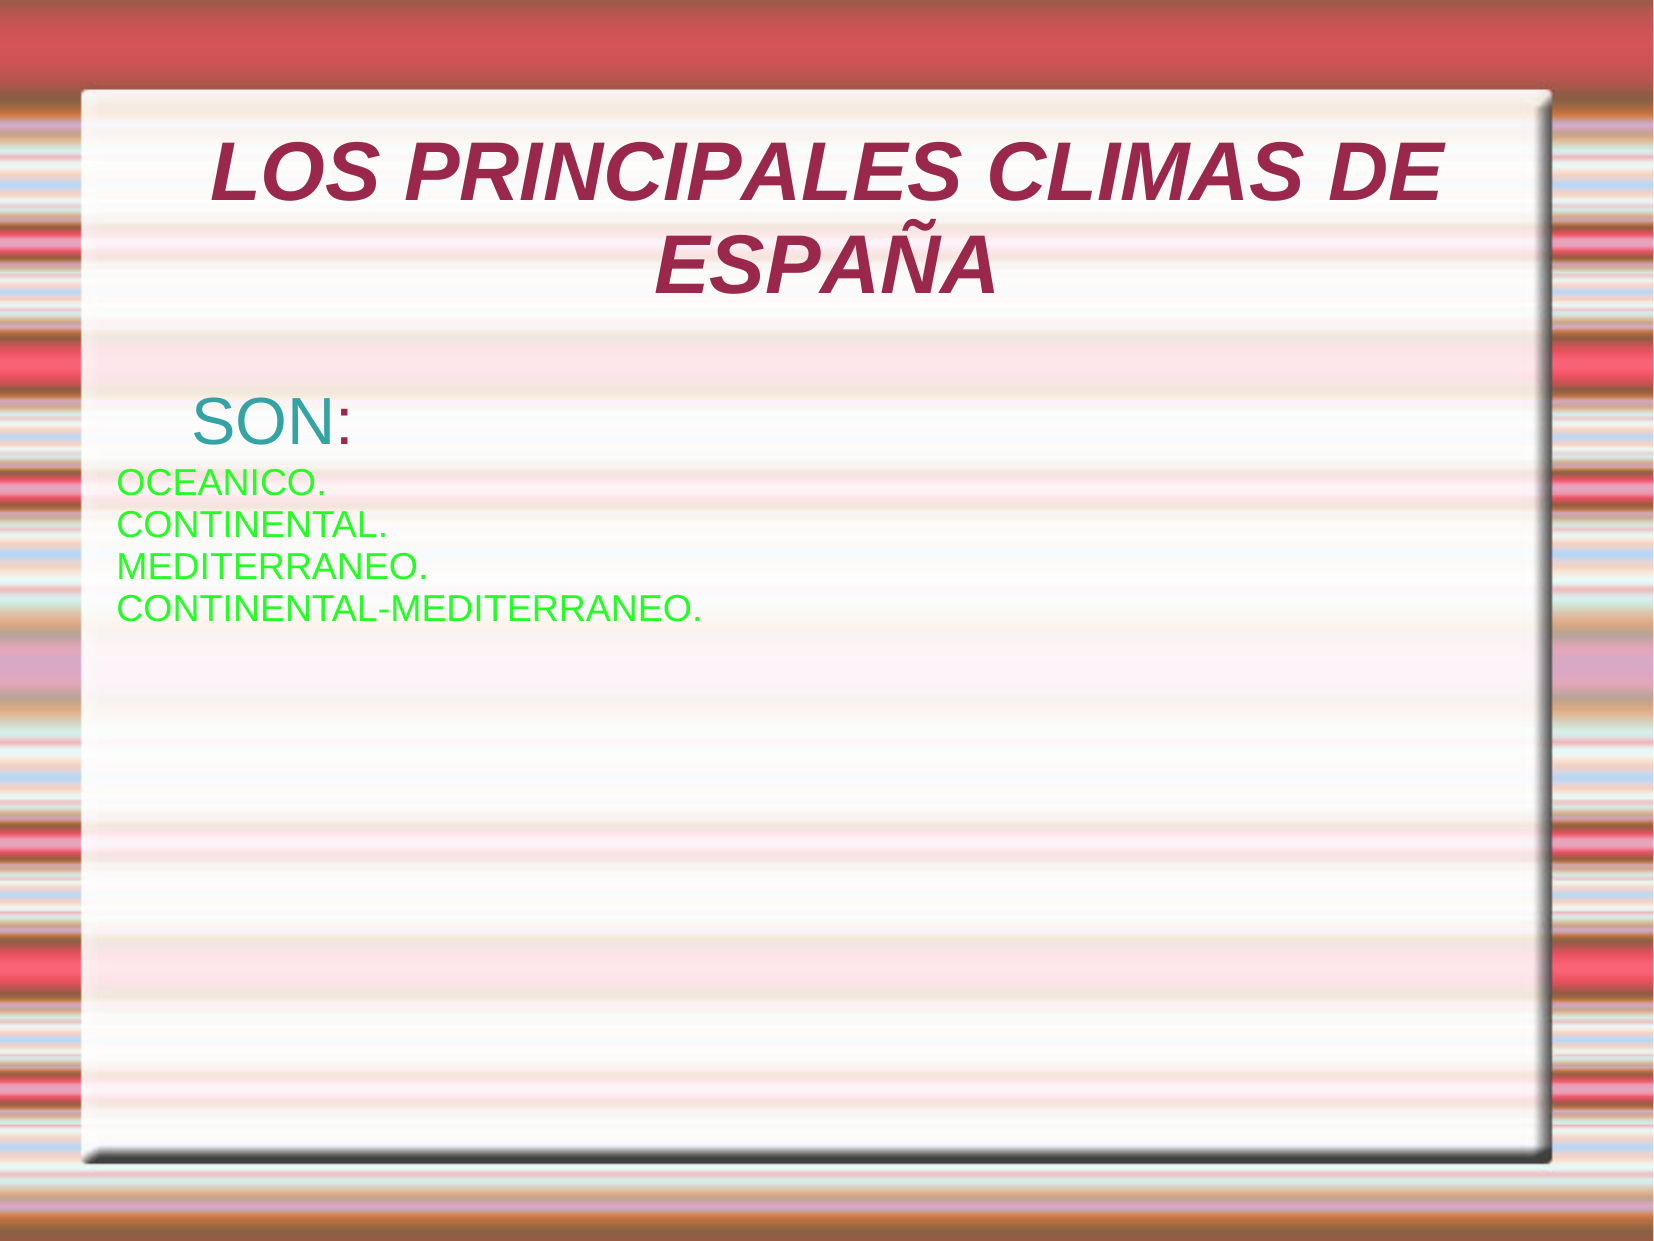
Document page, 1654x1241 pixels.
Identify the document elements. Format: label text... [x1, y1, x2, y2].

picture [0, 0, 1654, 1241]
text_box SON: [190, 383, 355, 453]
title LOS PRINCIPALES CLIMAS DE ESPAÑA [121, 114, 1534, 322]
text_box OCEANICO. CONTINENTAL. MEDITERRANEO. CONTINENTAL-MEDITERRANEO. [101, 453, 1182, 768]
